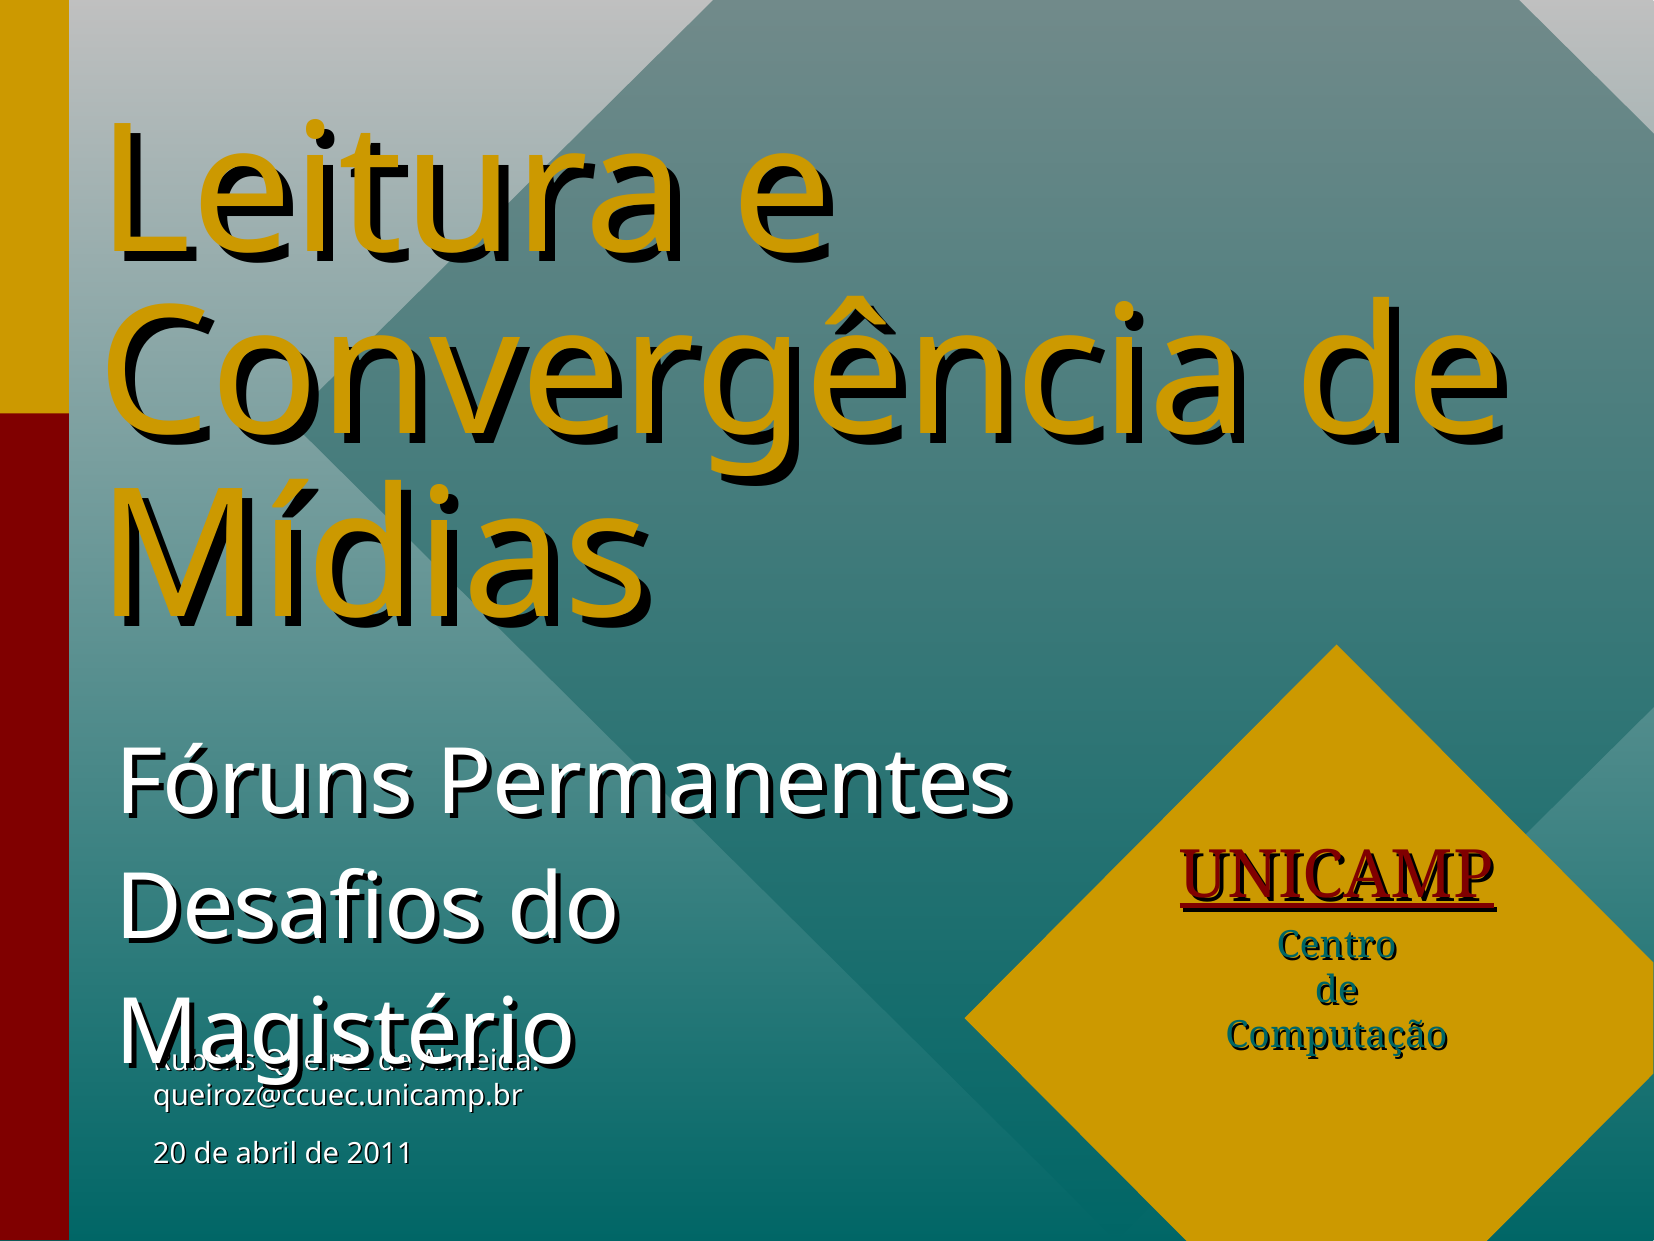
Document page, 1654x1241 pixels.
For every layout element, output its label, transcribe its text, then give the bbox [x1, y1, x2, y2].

text_box UNICAMP Centro de Computação [964, 644, 1654, 1241]
title Leitura e Convergência de Mídias [82, 97, 1626, 661]
text_box Rubens Queiroz de Almeida. queiroz@ccuec.unicamp.br 20 de abril de 2011 [137, 1033, 910, 1177]
text_box Fóruns Permanentes Desafios do Magistério [100, 708, 1045, 938]
